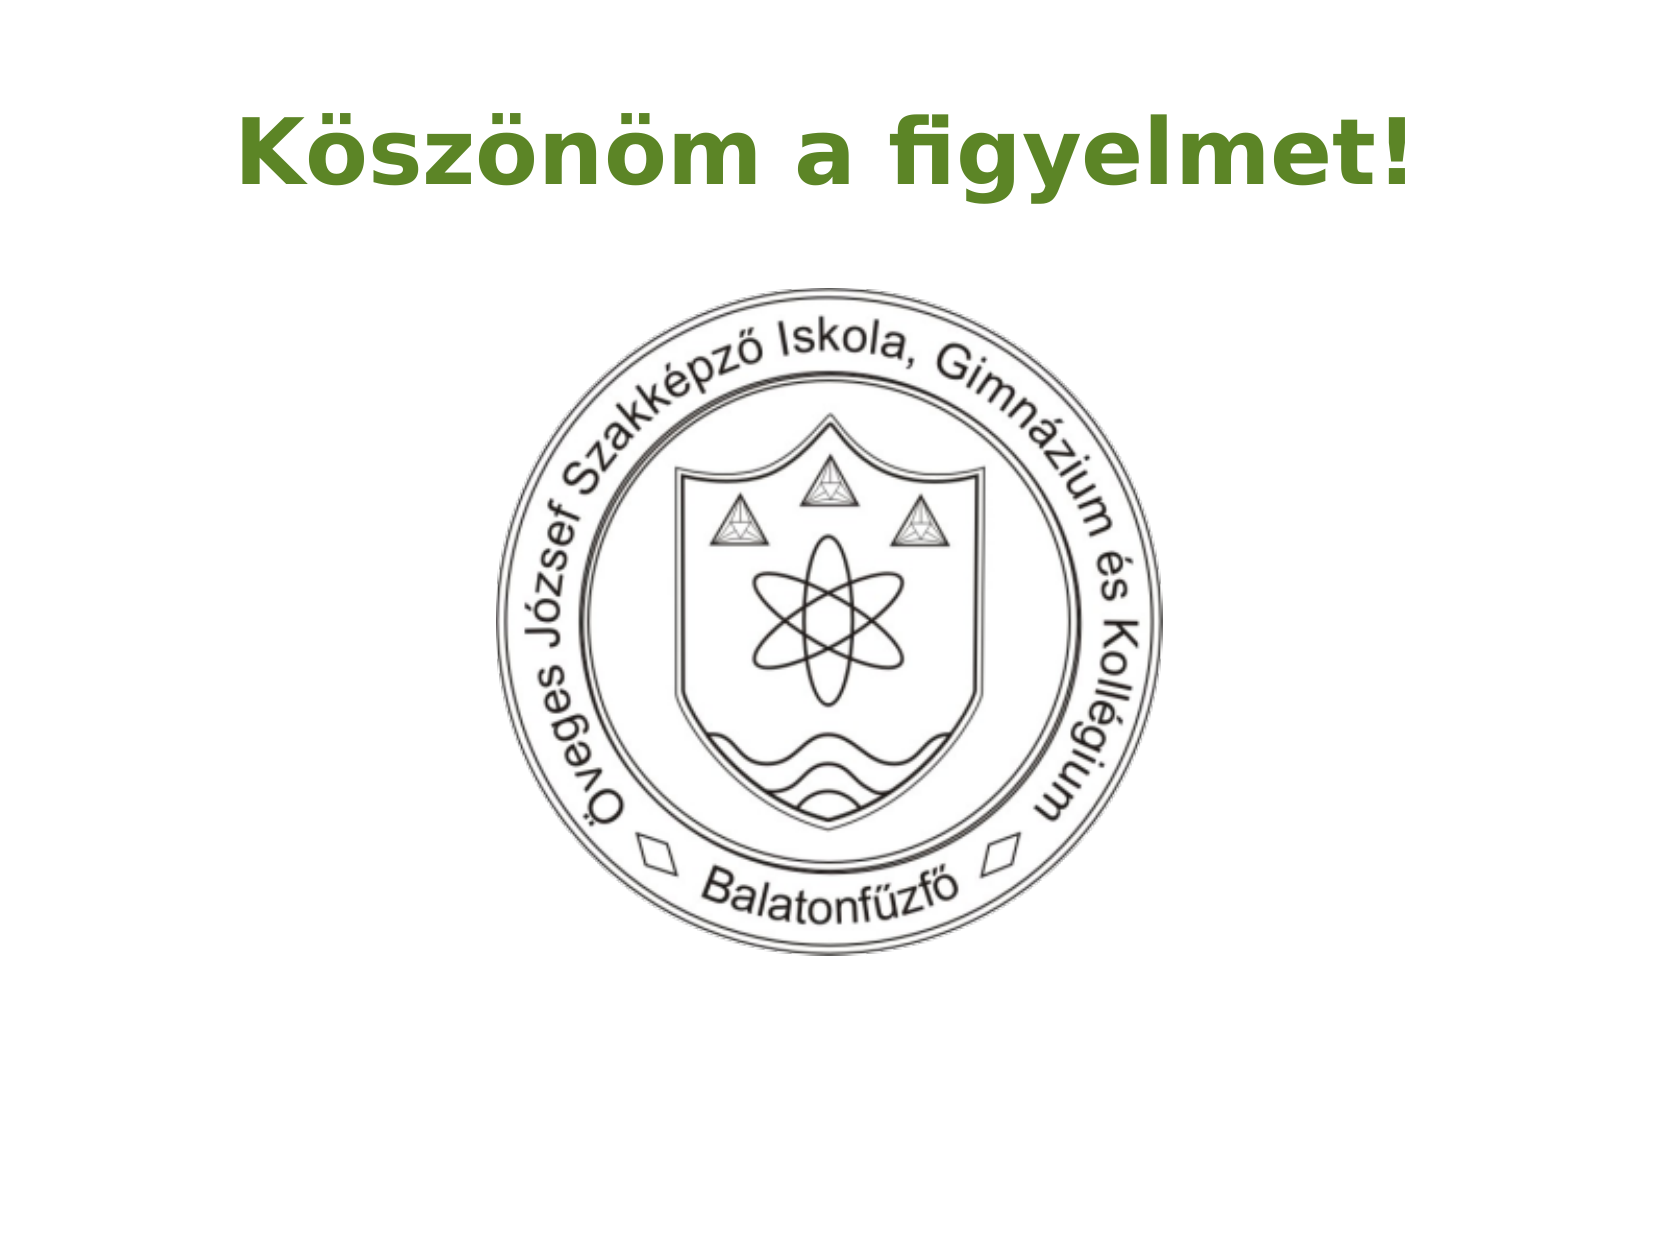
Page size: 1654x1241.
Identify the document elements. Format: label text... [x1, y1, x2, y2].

picture [496, 288, 1163, 956]
title Köszönöm a figyelmet! [82, 49, 1571, 257]
